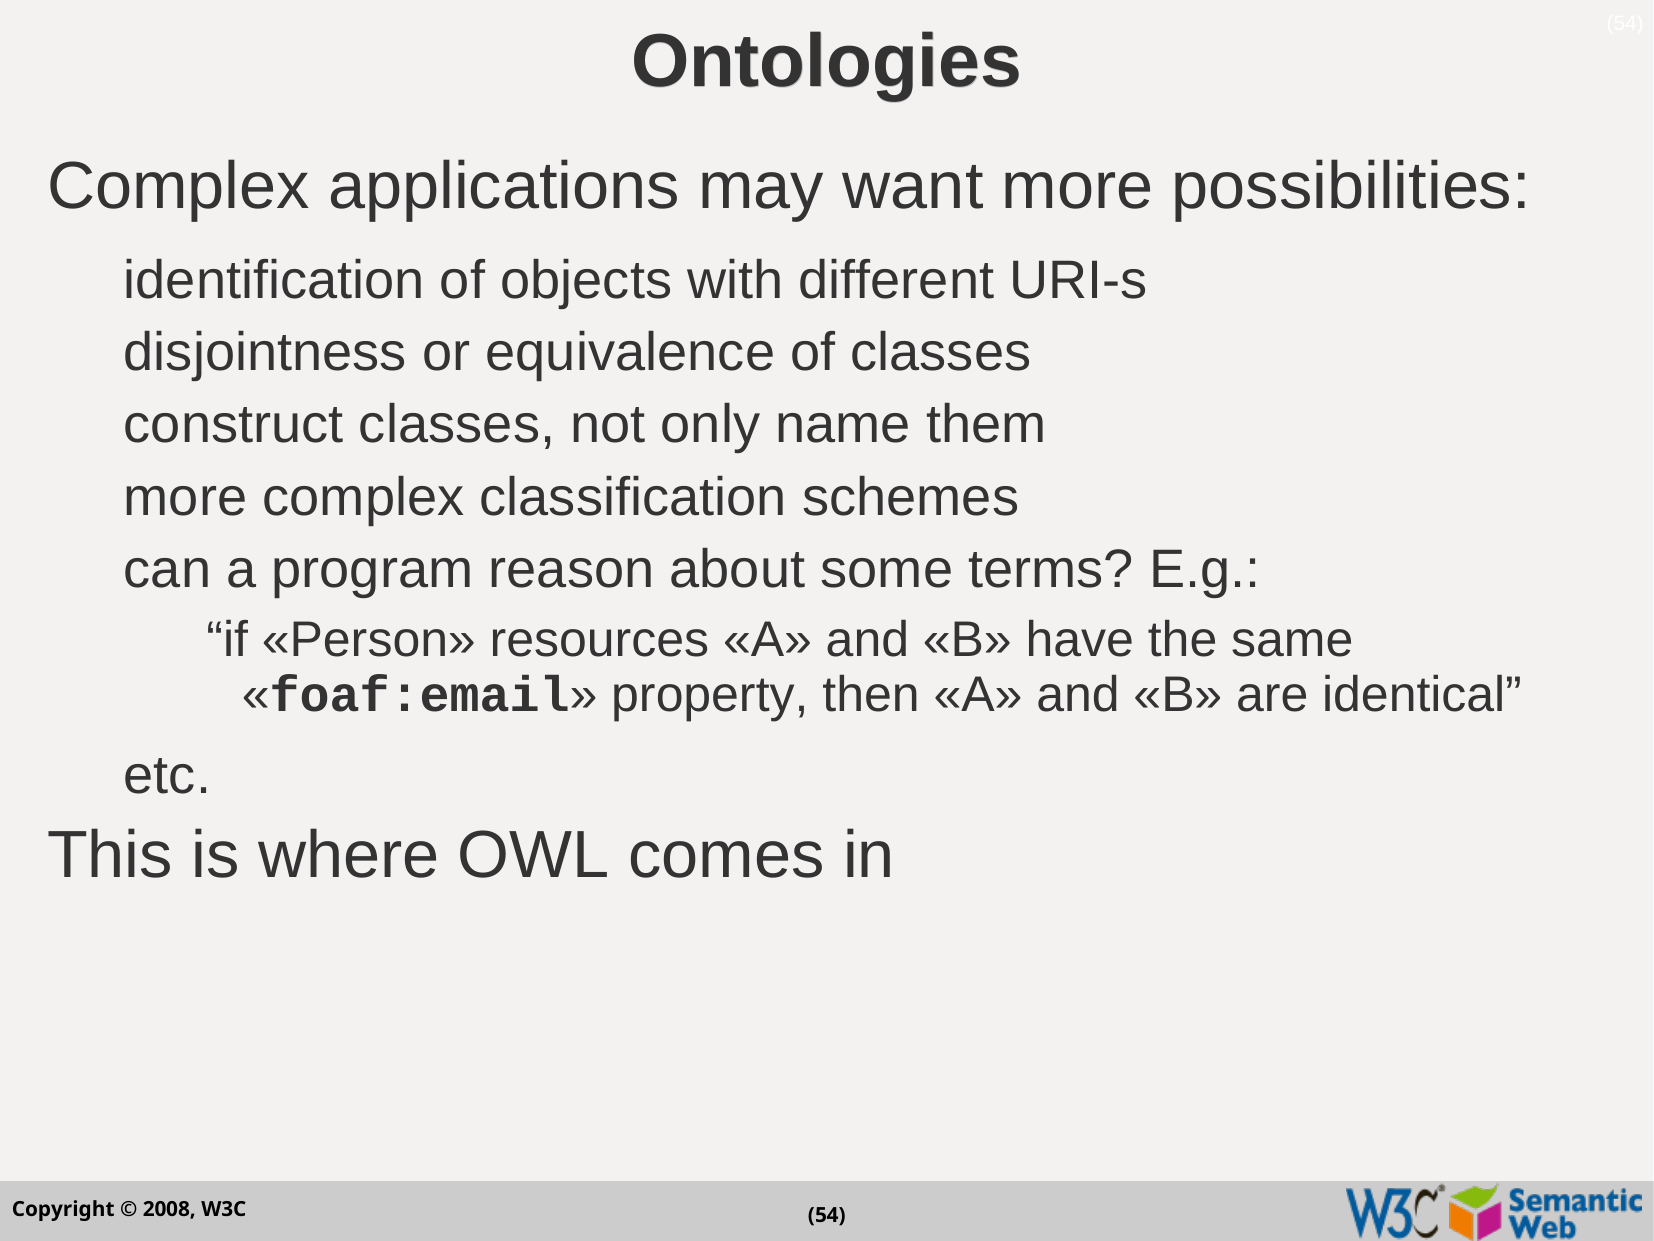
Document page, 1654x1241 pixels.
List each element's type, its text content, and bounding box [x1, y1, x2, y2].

title Ontologies [0, 0, 1654, 119]
list Complex applications may want more possibilities: identification of objects with different URI-s disjointness or equivalence of classes construct classes, not only name them more complex classification schemes can a program reason about some terms? E.g.: “if «Person» resources «A» and «B» have the same «foaf:email» property, then «A» and «B» are identical” etc. This is where OWL comes in [29, 147, 1624, 1119]
picture [1346, 1181, 1642, 1241]
